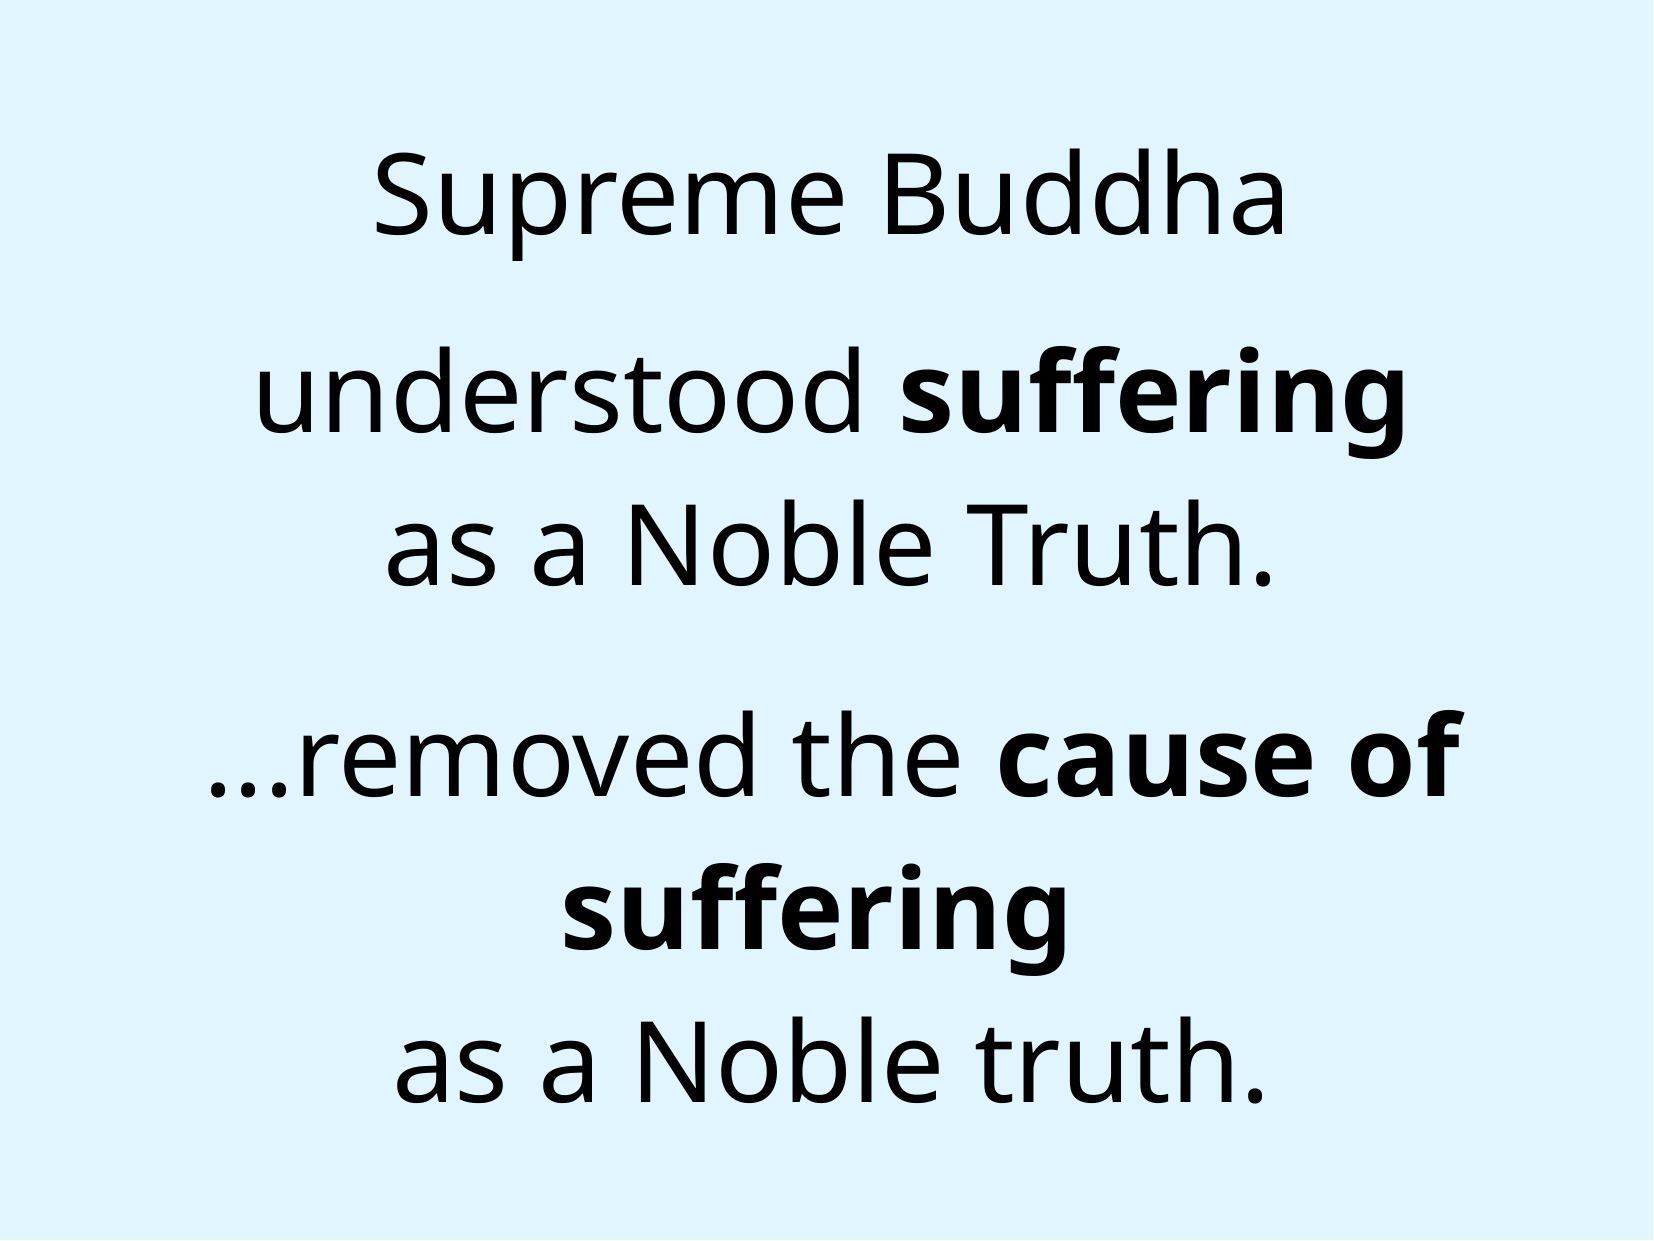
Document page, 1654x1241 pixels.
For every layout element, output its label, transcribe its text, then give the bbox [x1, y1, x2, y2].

subtitle Supreme Buddha understood suffering as a Noble Truth. ...removed the cause of suffering as a Noble truth. [45, 1, 1618, 1241]
